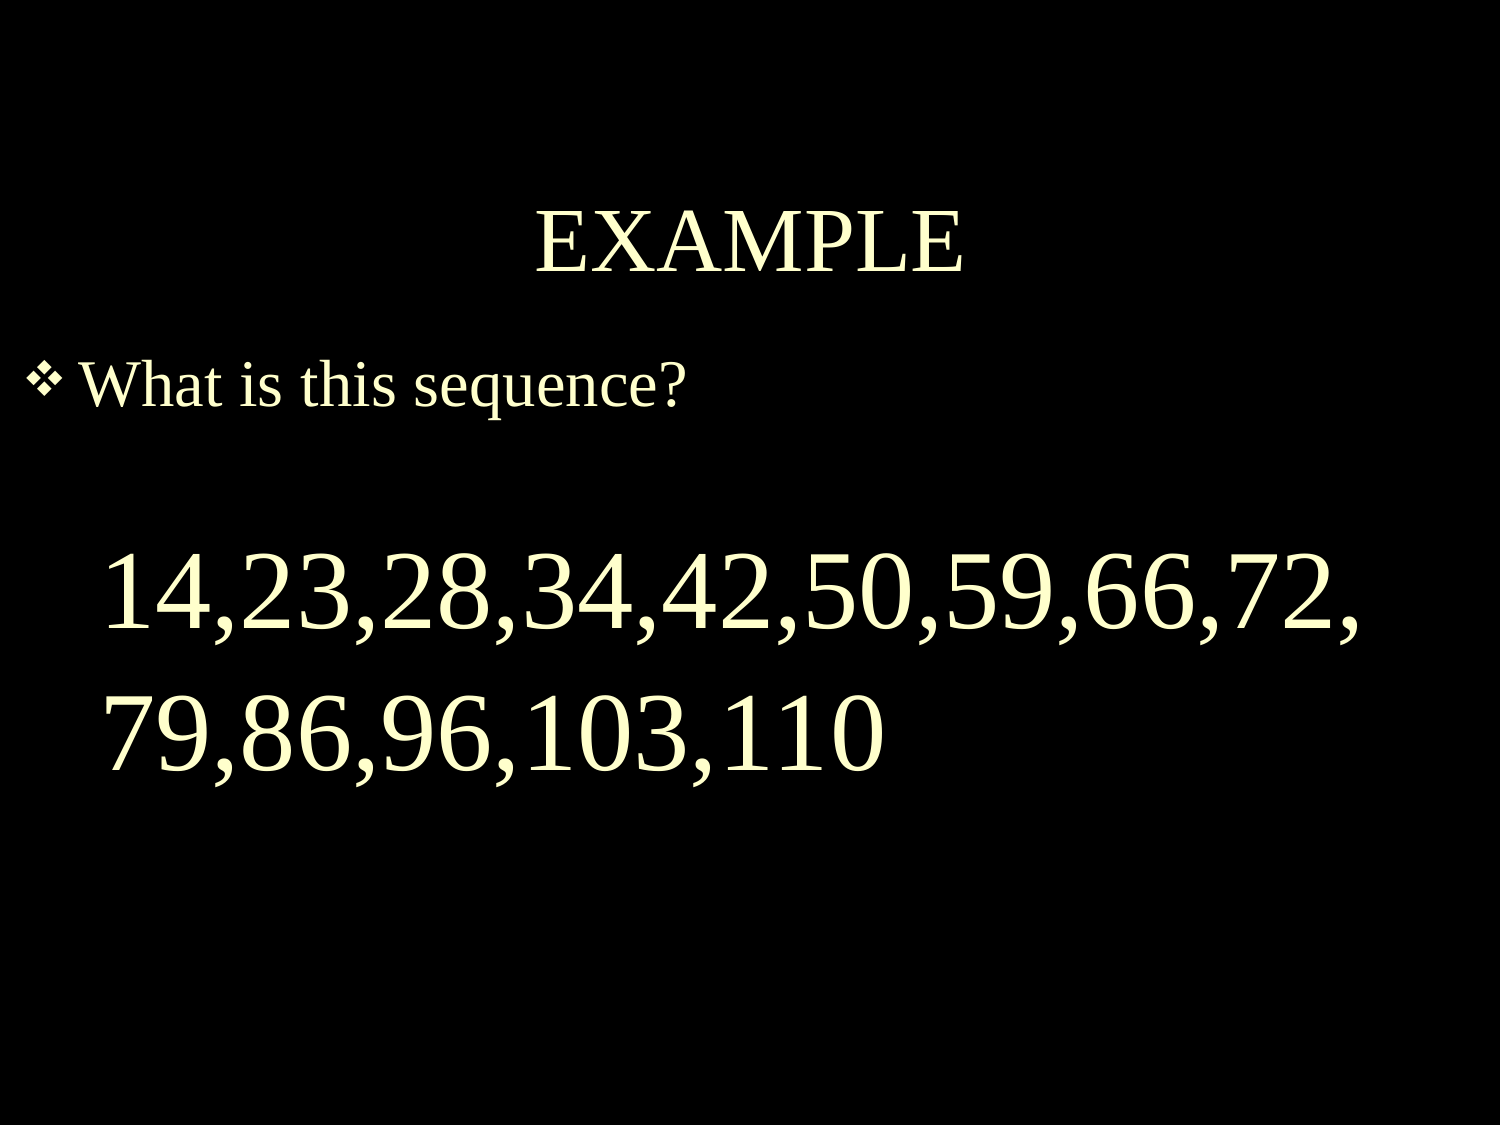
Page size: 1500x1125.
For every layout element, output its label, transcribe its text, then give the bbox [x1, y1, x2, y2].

list What is this sequence? 14,23,28,34,42,50,59,66,72, 79,86,96,103,110 [22, 347, 1482, 1075]
title EXAMPLE [22, 145, 1480, 336]
